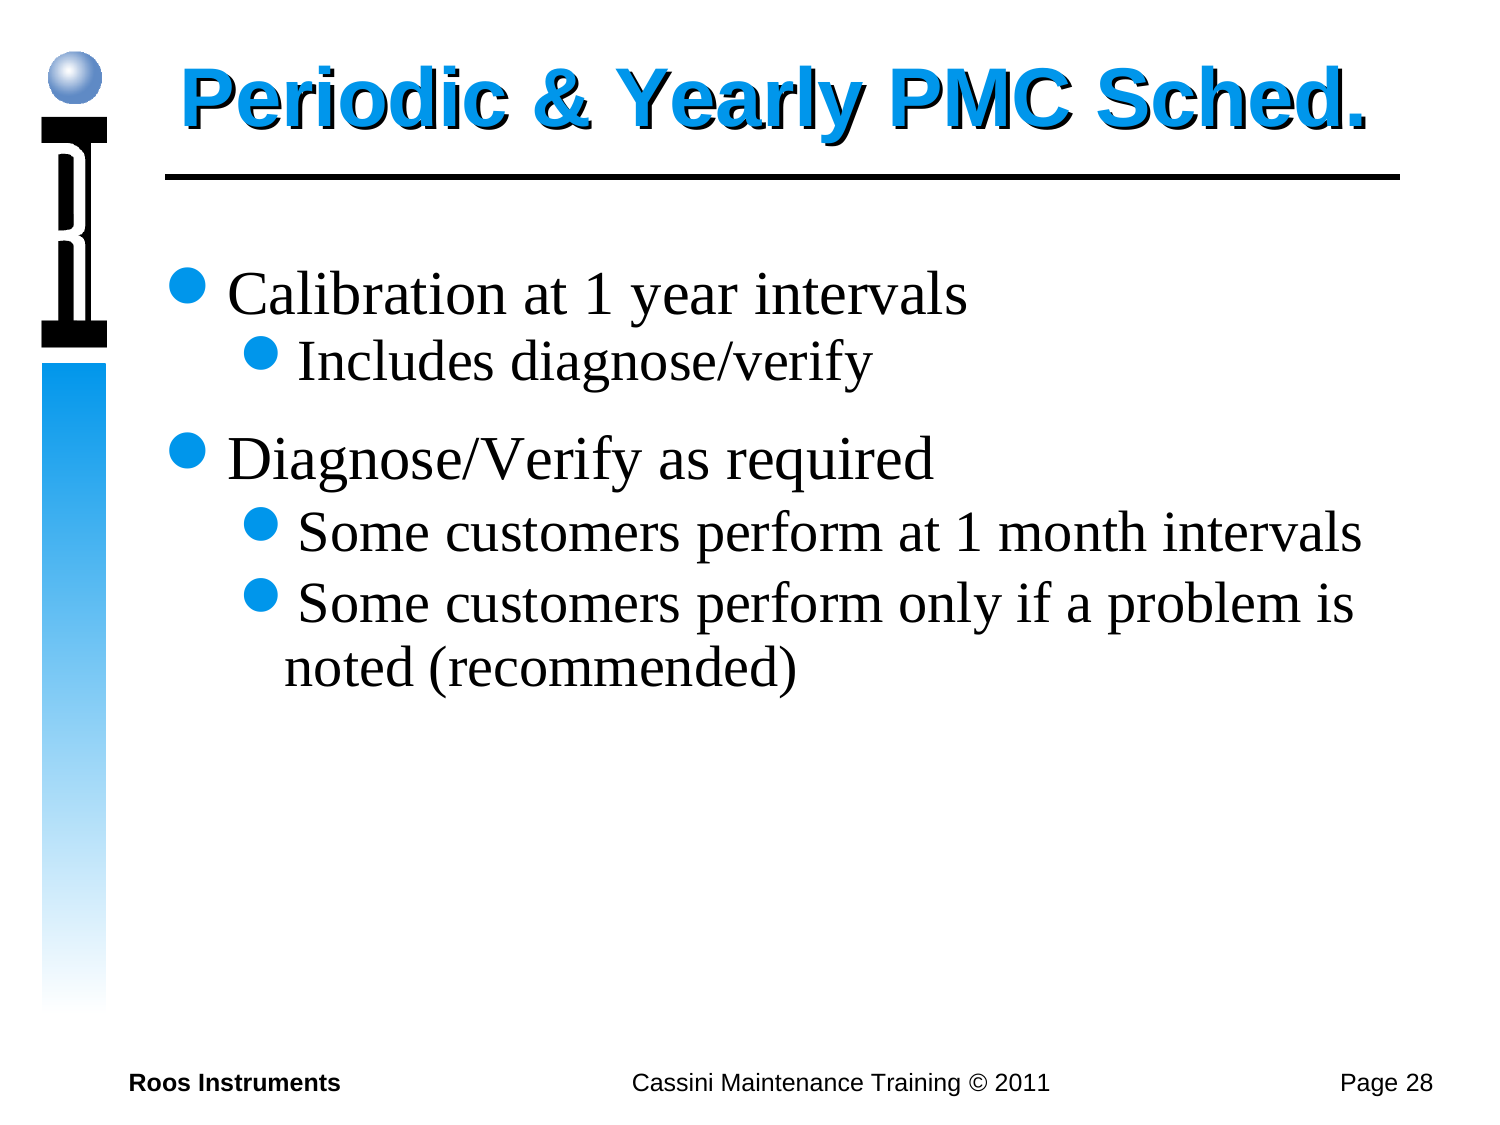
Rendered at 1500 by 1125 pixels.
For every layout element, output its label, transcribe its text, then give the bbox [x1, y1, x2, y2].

list Calibration at 1 year intervals Includes diagnose/verify Diagnose/Verify as required Some customers perform at 1 month intervals Some customers perform only if a problem is noted (recommended) [150, 251, 1426, 1000]
title Periodic & Yearly PMC Sched. [165, 43, 1441, 152]
